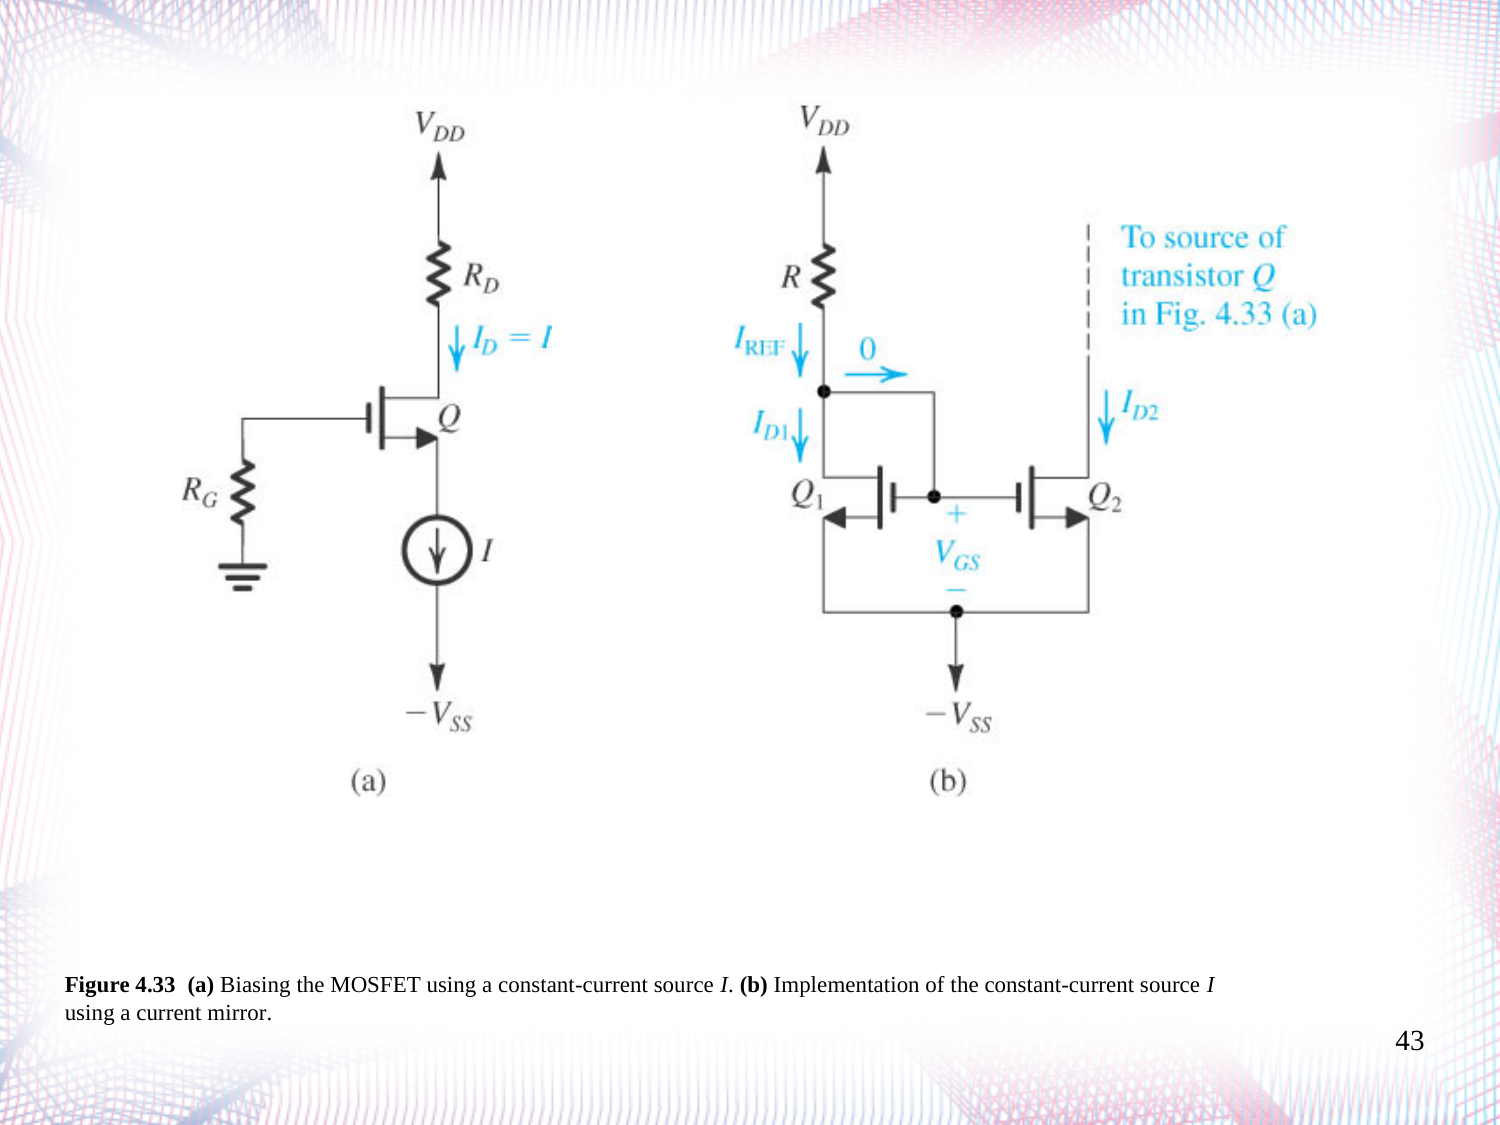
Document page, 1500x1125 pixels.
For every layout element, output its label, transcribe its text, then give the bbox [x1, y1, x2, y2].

picture [0, 0, 1500, 1125]
text_box Figure 4.33 (a) Biasing the MOSFET using a constant-current source I. (b) Implementation of the constant-current source I using a current mirror. [50, 962, 1251, 1033]
